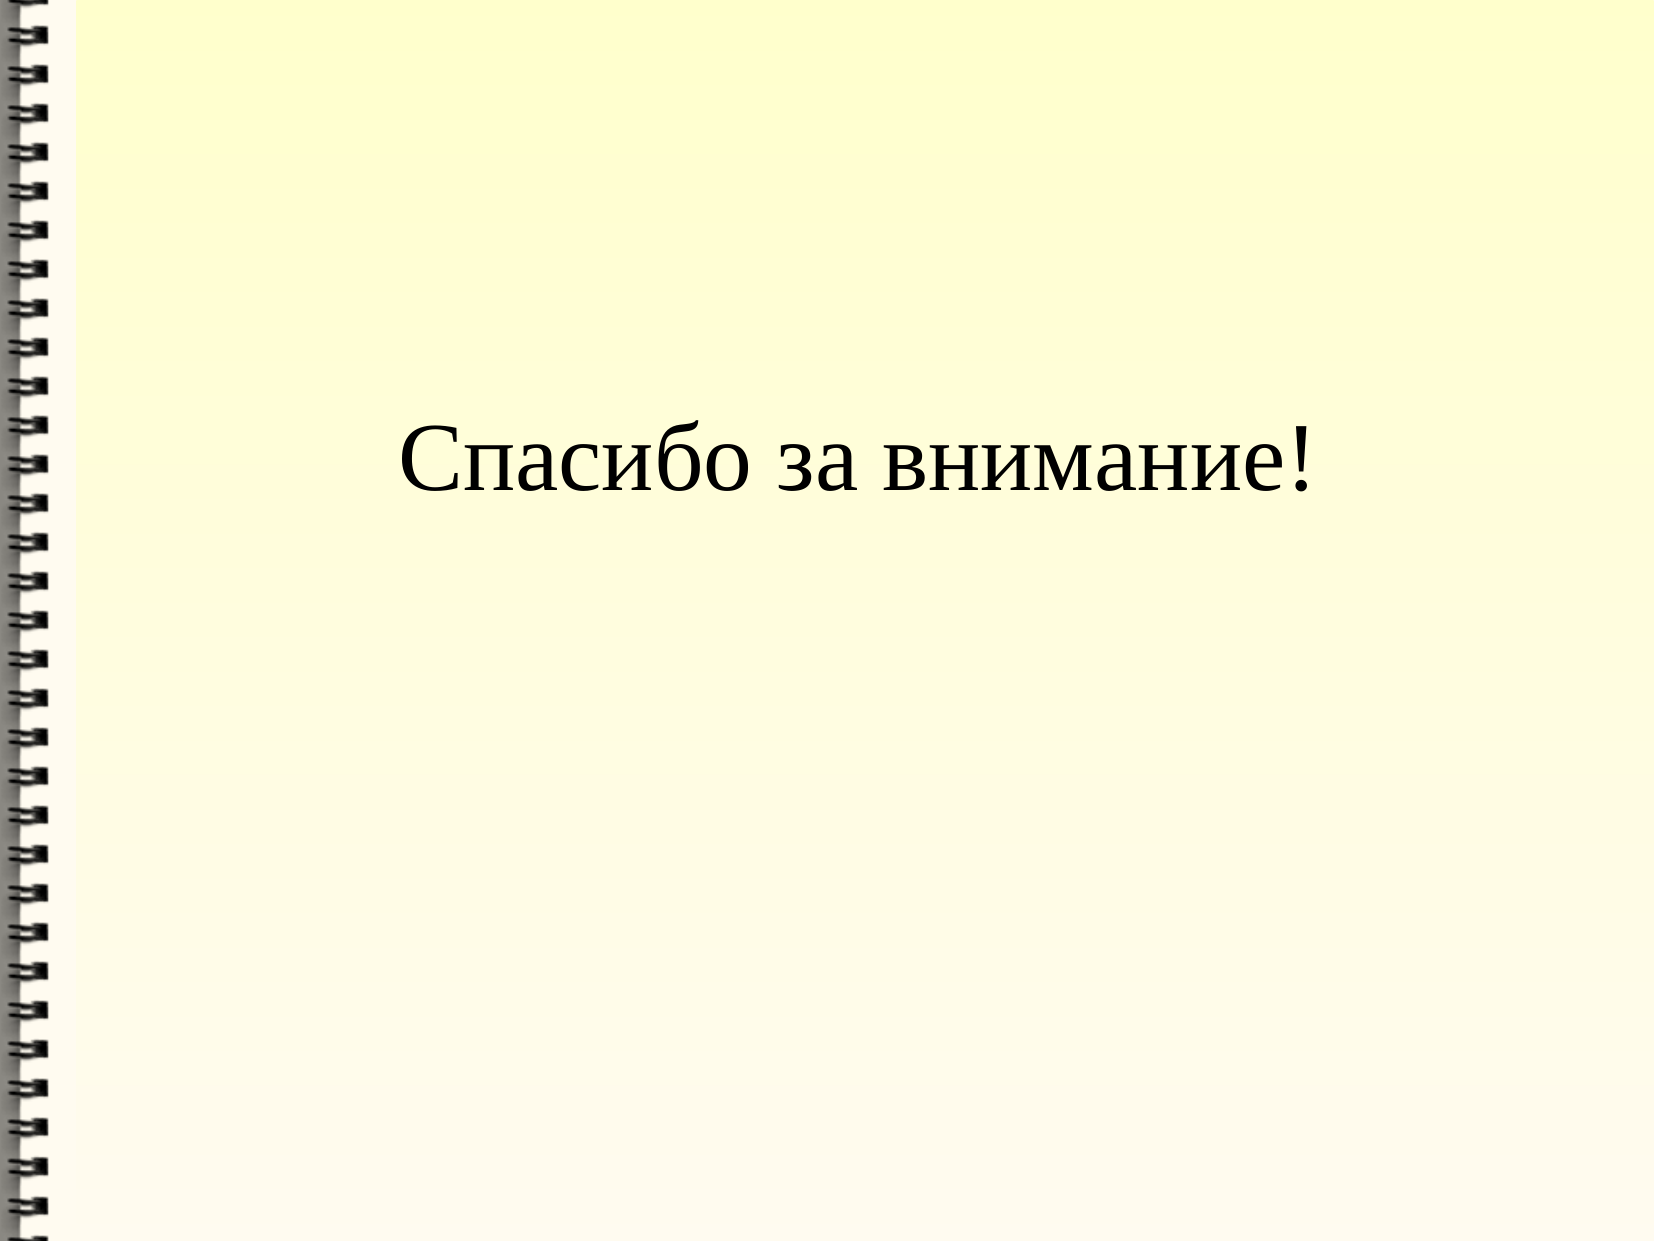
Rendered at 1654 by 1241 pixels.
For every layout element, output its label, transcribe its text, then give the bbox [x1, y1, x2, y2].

title Спасибо за внимание! [152, 354, 1565, 562]
picture [0, 0, 1654, 1241]
